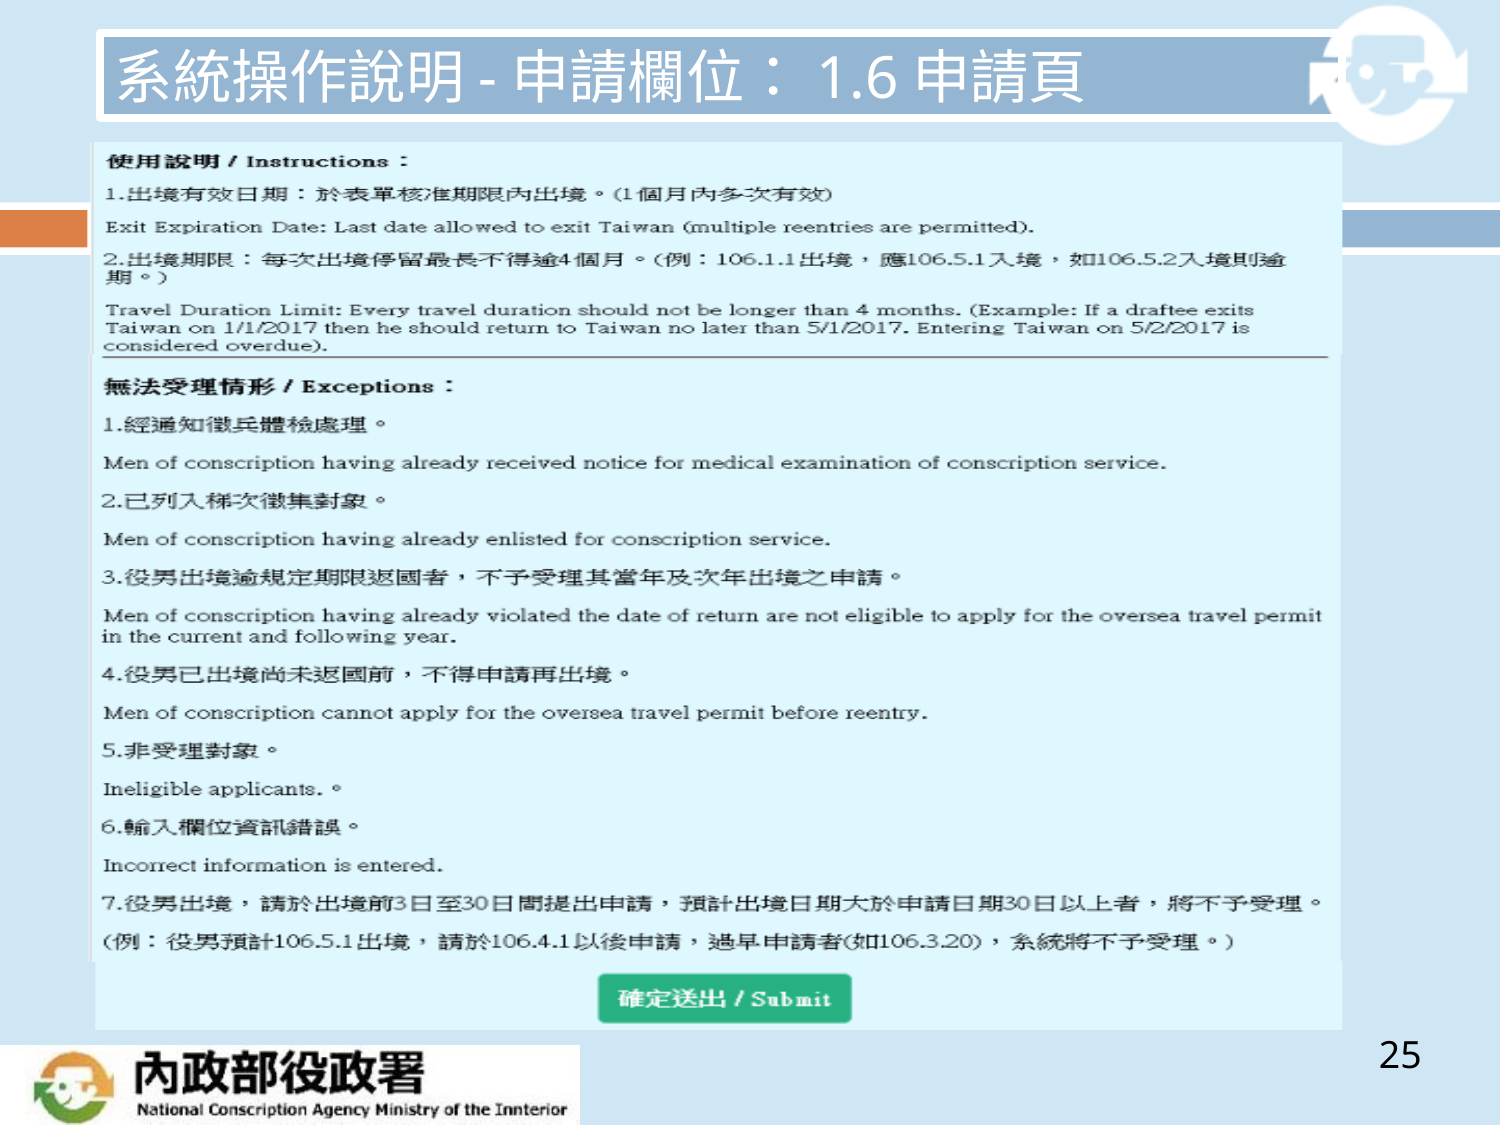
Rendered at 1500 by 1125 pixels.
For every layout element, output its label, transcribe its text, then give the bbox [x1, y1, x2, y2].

picture [0, 1045, 580, 1125]
picture [88, 0, 1473, 1030]
slide_number <編號> [1364, 1023, 1452, 1086]
text_box 系統操作說明-申請欄位：1.6申請頁 [100, 33, 1305, 118]
